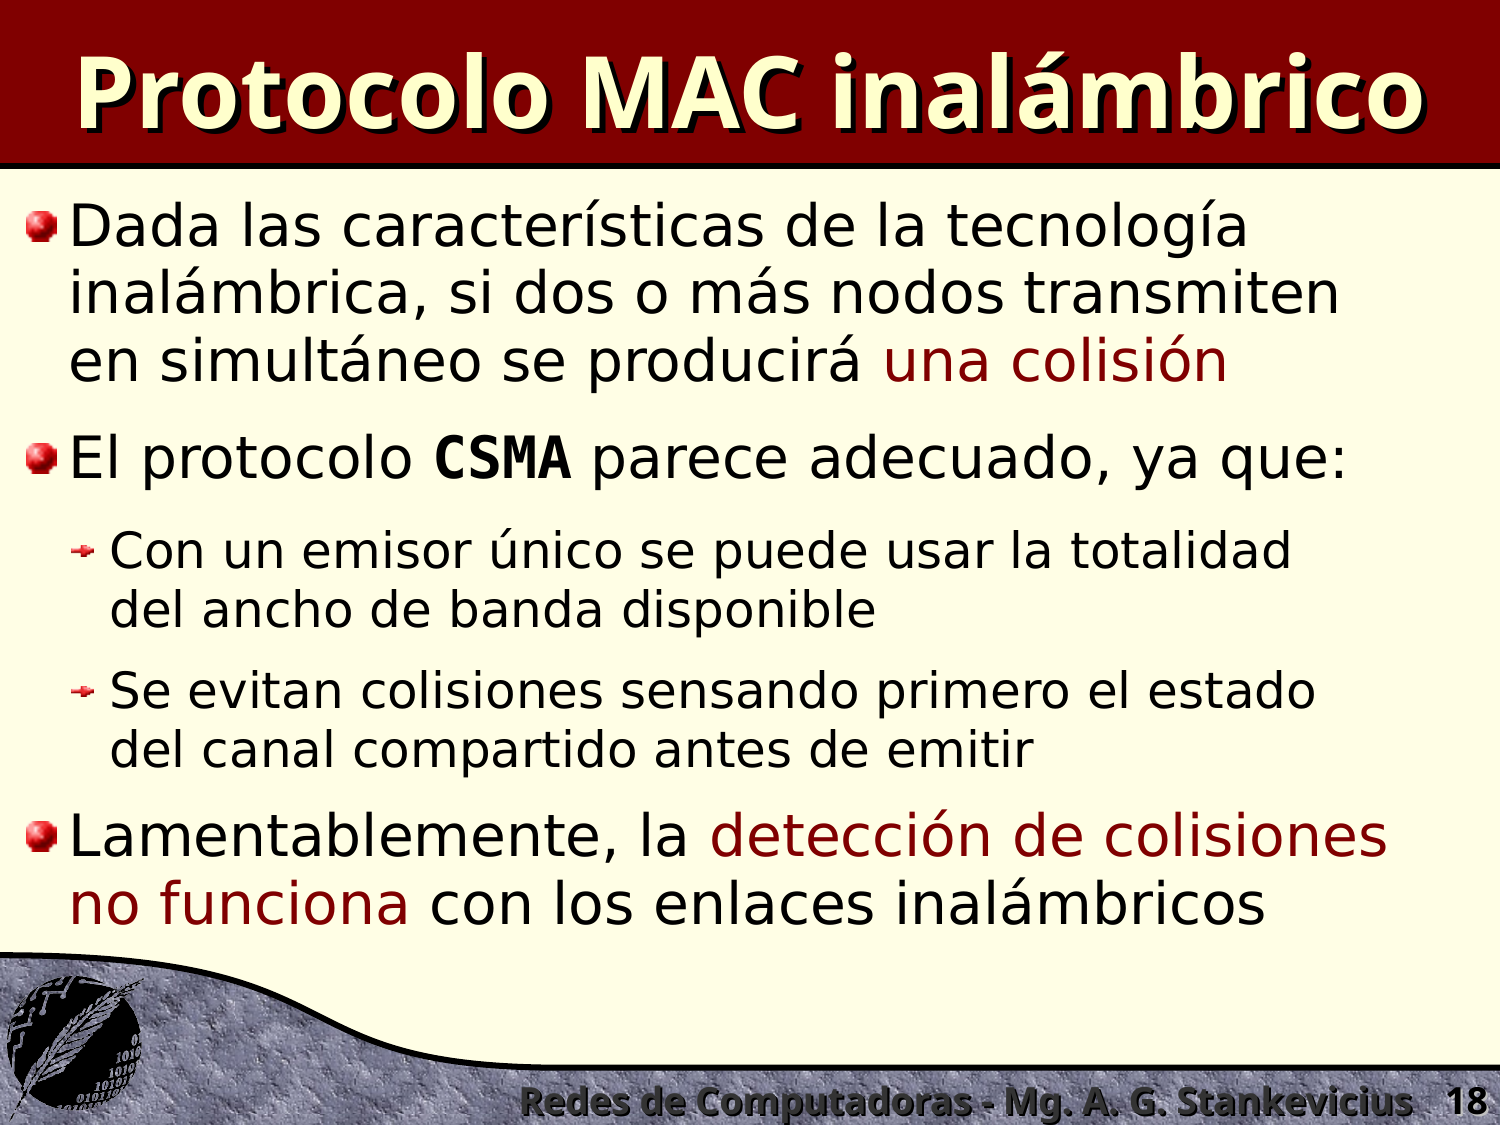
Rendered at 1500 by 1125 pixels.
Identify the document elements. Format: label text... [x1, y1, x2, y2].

picture [790, 1100, 795, 1110]
list Dada las características de la tecnología inalámbrica, si dos o más nodos transmiten en simultáneo se producirá una colisión El protocolo CSMA parece adecuado, ya que: Con un emisor único se puede usar la totalidad del ancho de banda disponible Se evitan colisiones sensando primero el estado del canal compartido antes de emitir Lamentablemente, la detección de colisiones no funciona con los enlaces inalámbricos [11, 192, 1486, 941]
picture [0, 959, 1500, 1125]
title Protocolo MAC inalámbrico [15, 5, 1485, 160]
picture [1047, 1100, 1054, 1110]
